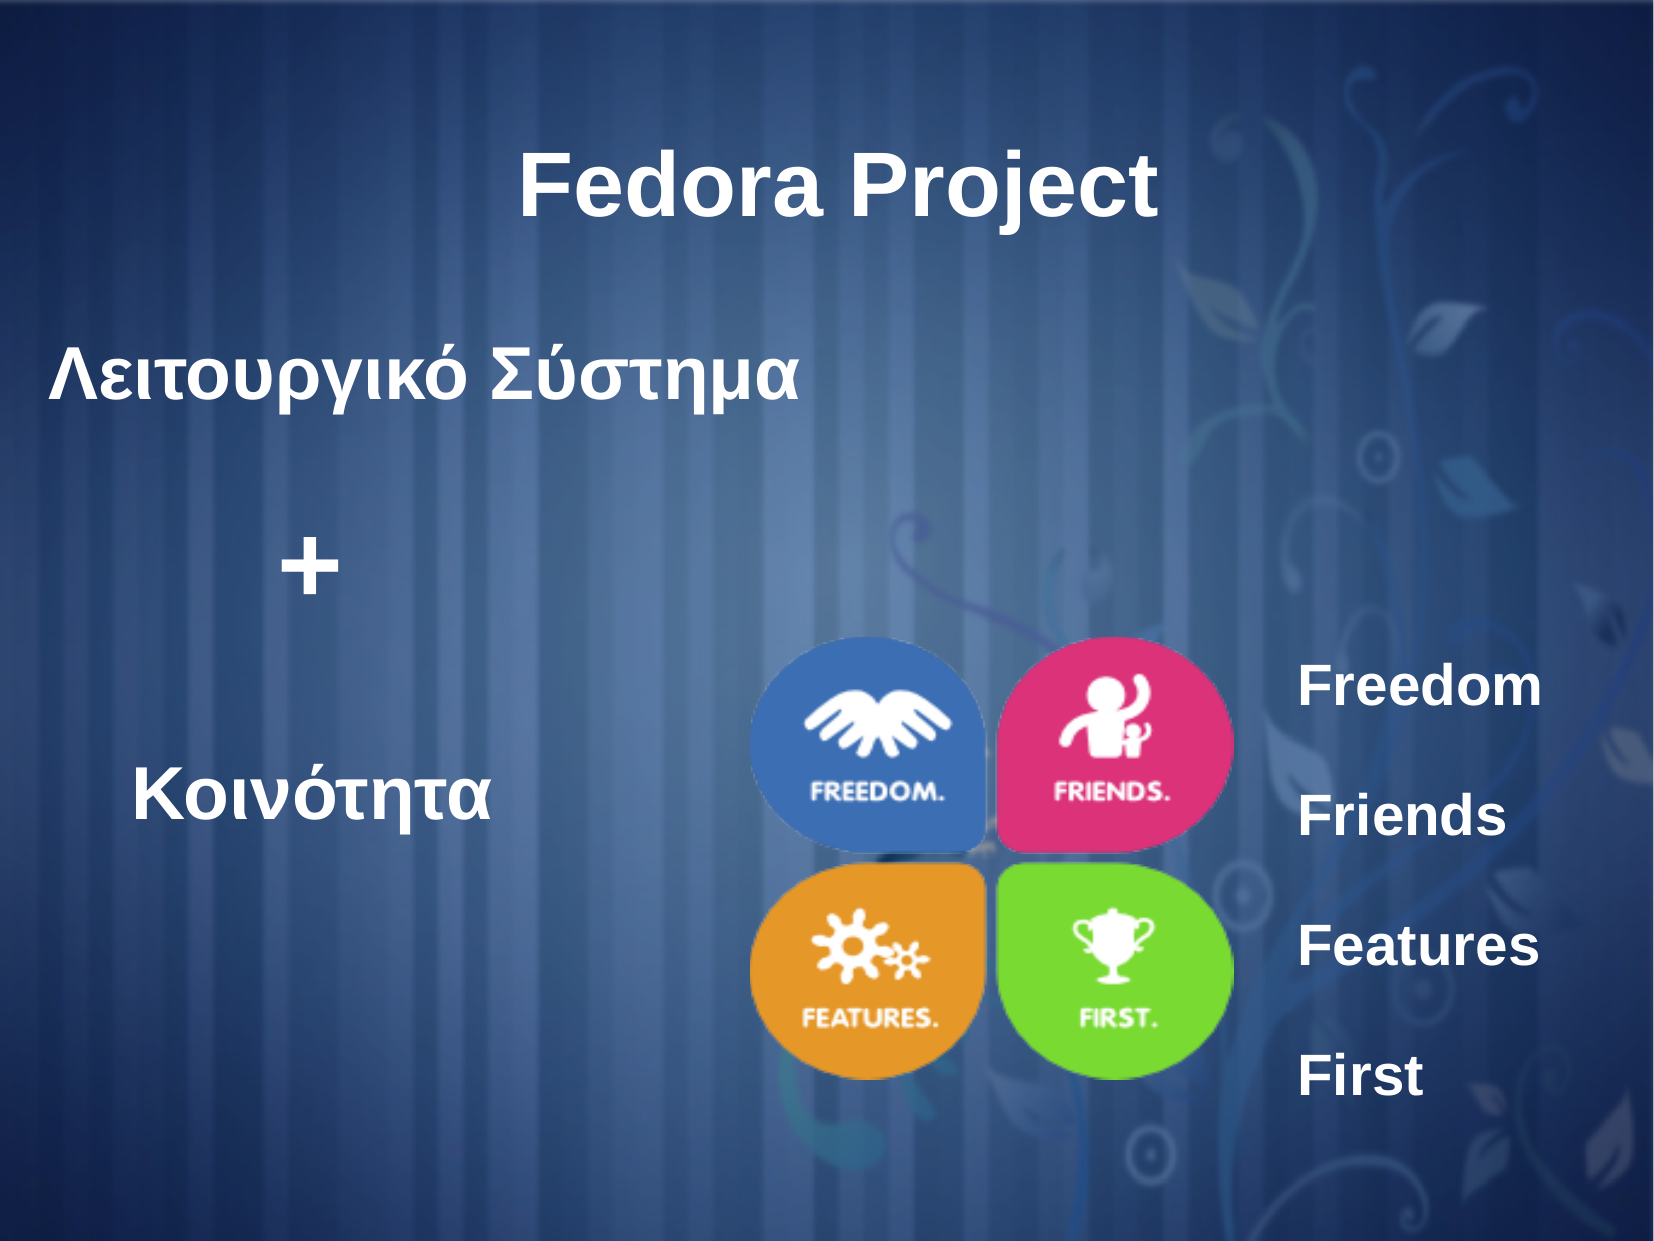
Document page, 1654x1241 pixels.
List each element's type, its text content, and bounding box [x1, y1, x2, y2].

text_box + [262, 493, 358, 635]
text_box Freedom Friends Features First [1282, 645, 1654, 1116]
text_box Fedora Project [482, 75, 1195, 347]
text_box Λειτουργικό Σύστημα Κοινότητα [33, 323, 863, 924]
picture [0, 0, 1654, 1241]
